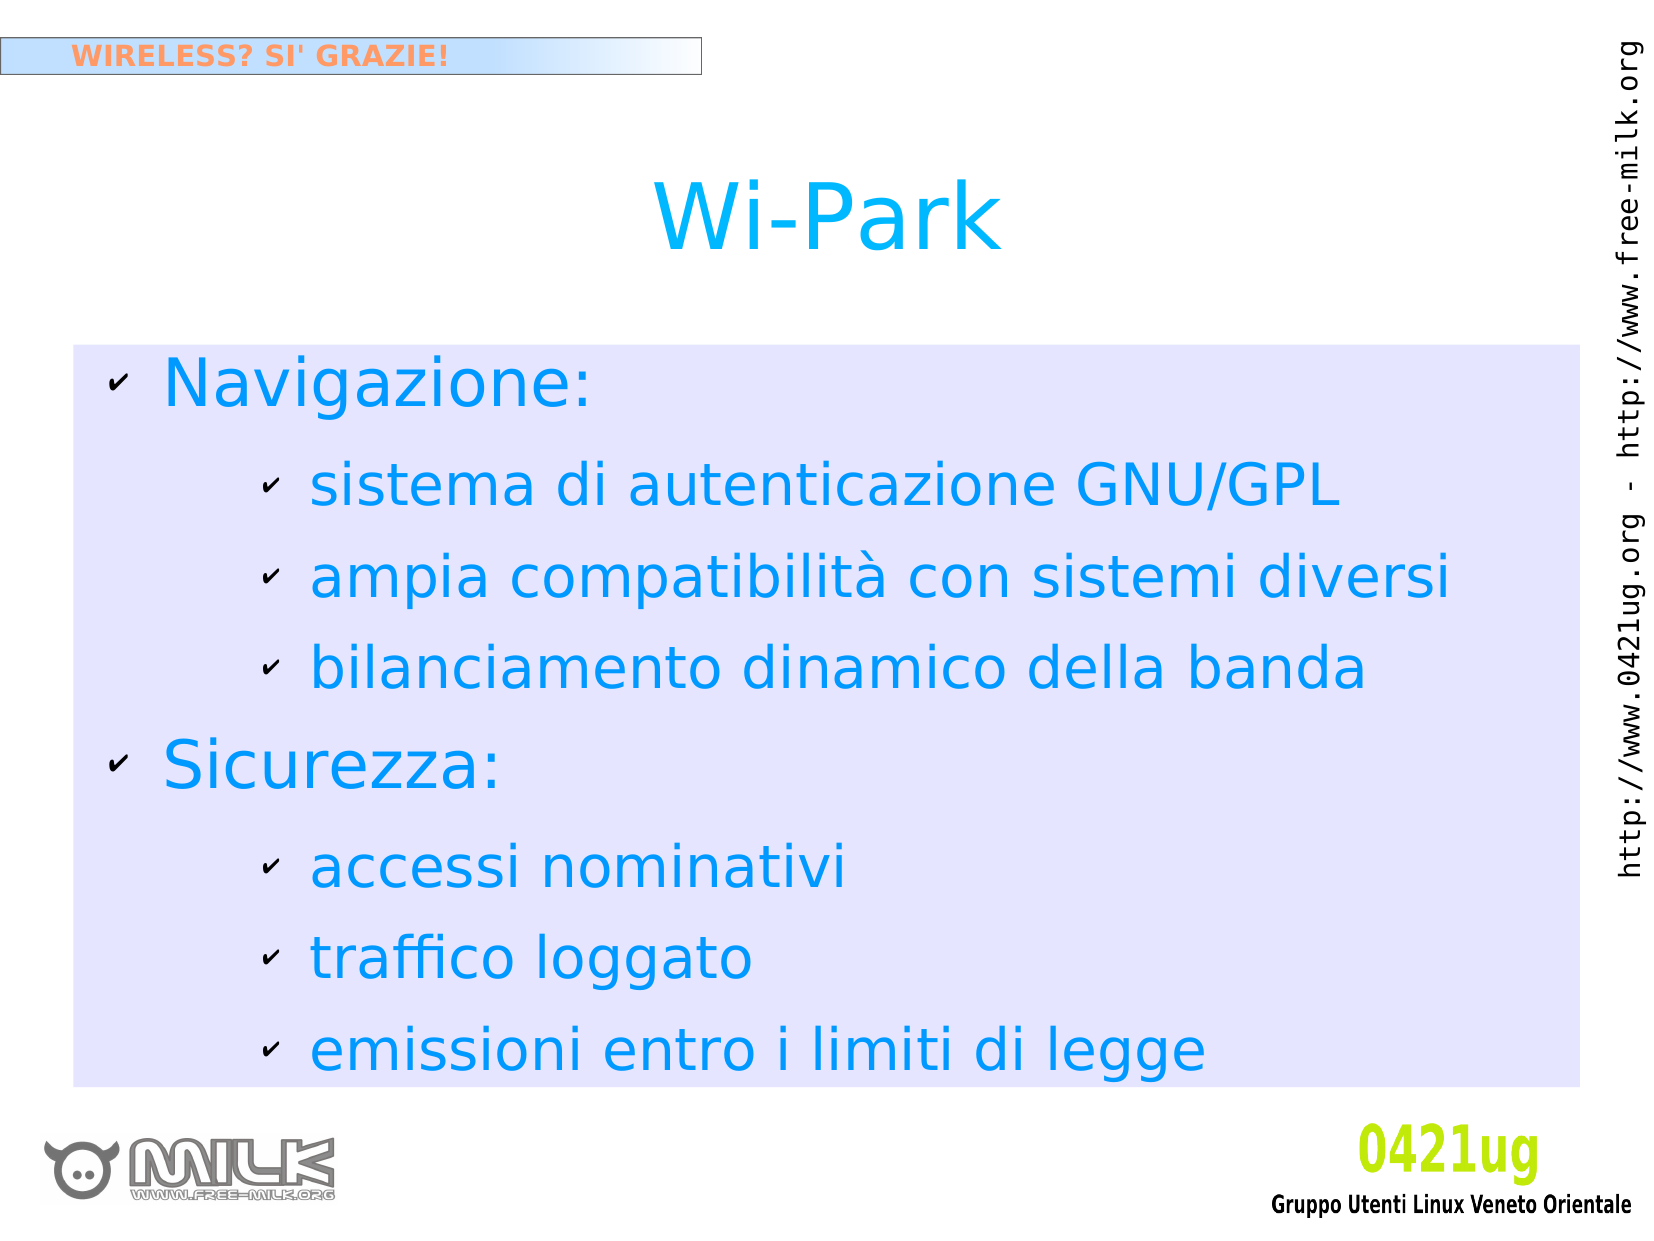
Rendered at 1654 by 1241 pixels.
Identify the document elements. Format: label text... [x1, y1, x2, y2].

list Navigazione: sistema di autenticazione GNU/GPL ampia compatibilità con sistemi diversi bilanciamento dinamico della banda Sicurezza: accessi nominativi traffico loggato emissioni entro i limiti di legge [73, 344, 1580, 1088]
title Wi-Park [121, 114, 1533, 322]
picture [1272, 1123, 1631, 1218]
picture [40, 1133, 338, 1205]
